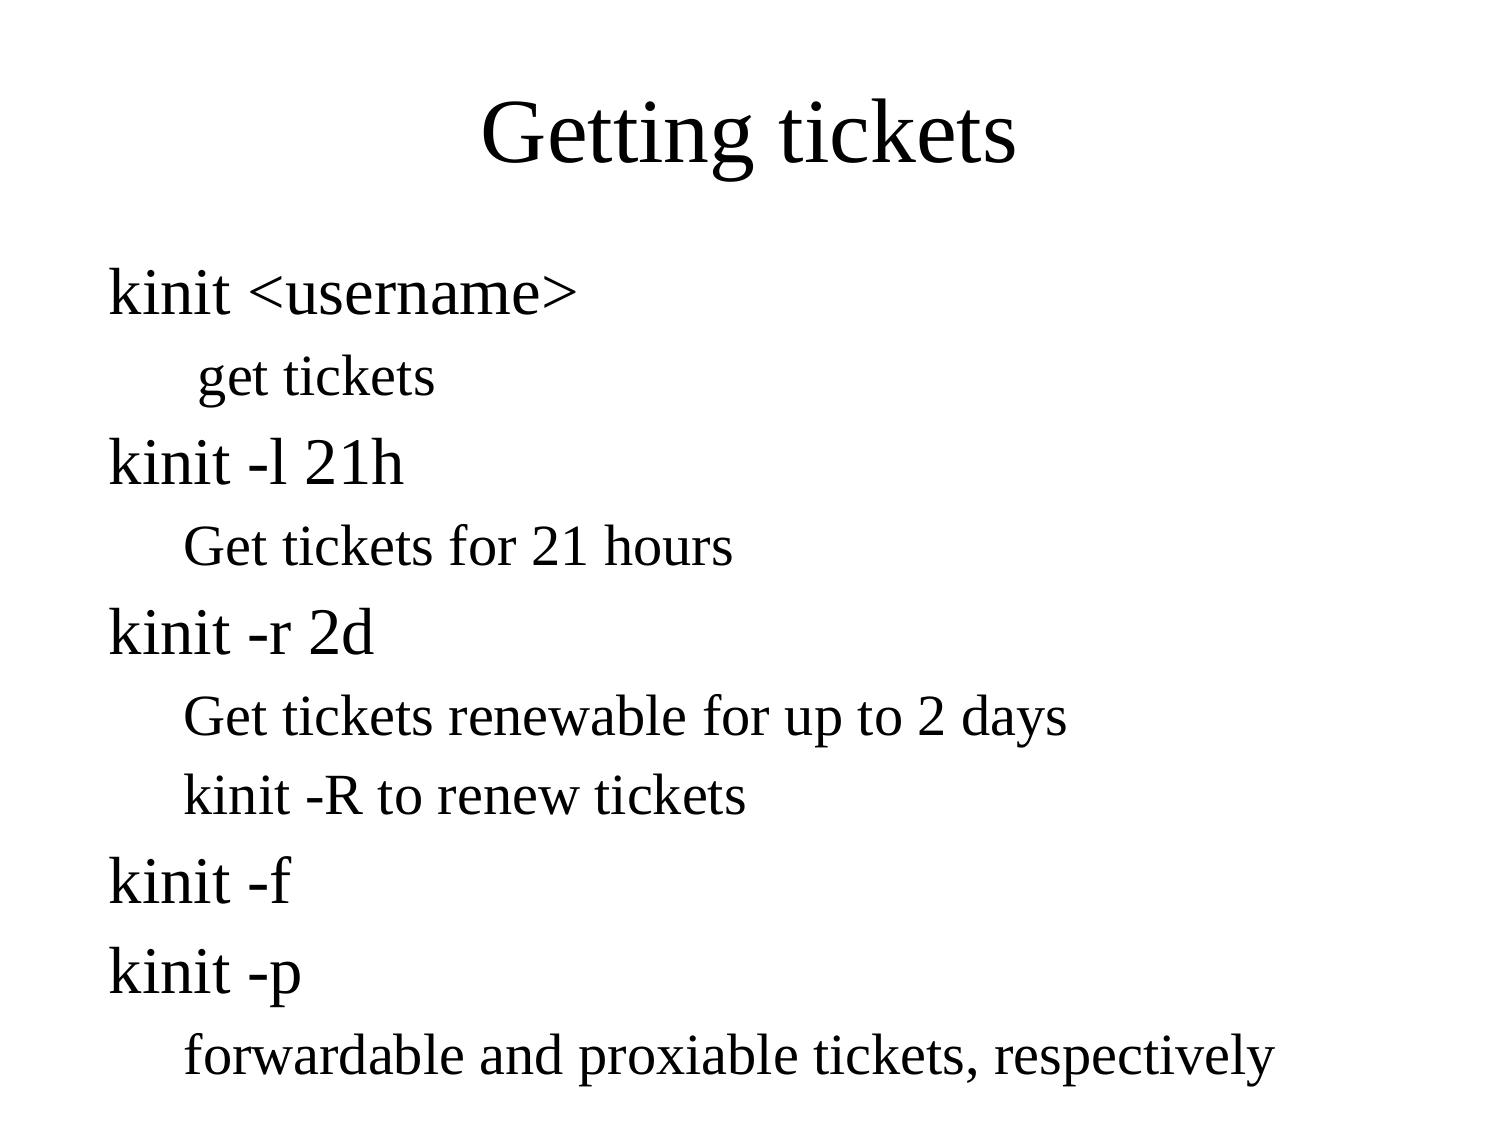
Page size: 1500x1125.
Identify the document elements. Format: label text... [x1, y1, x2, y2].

list kinit <username> get tickets kinit -l 21h Get tickets for 21 hours kinit -r 2d Get tickets renewable for up to 2 days kinit -R to renew tickets kinit -f kinit -p forwardable and proxiable tickets, respectively [108, 255, 1384, 1088]
title Getting tickets [112, 37, 1388, 226]
